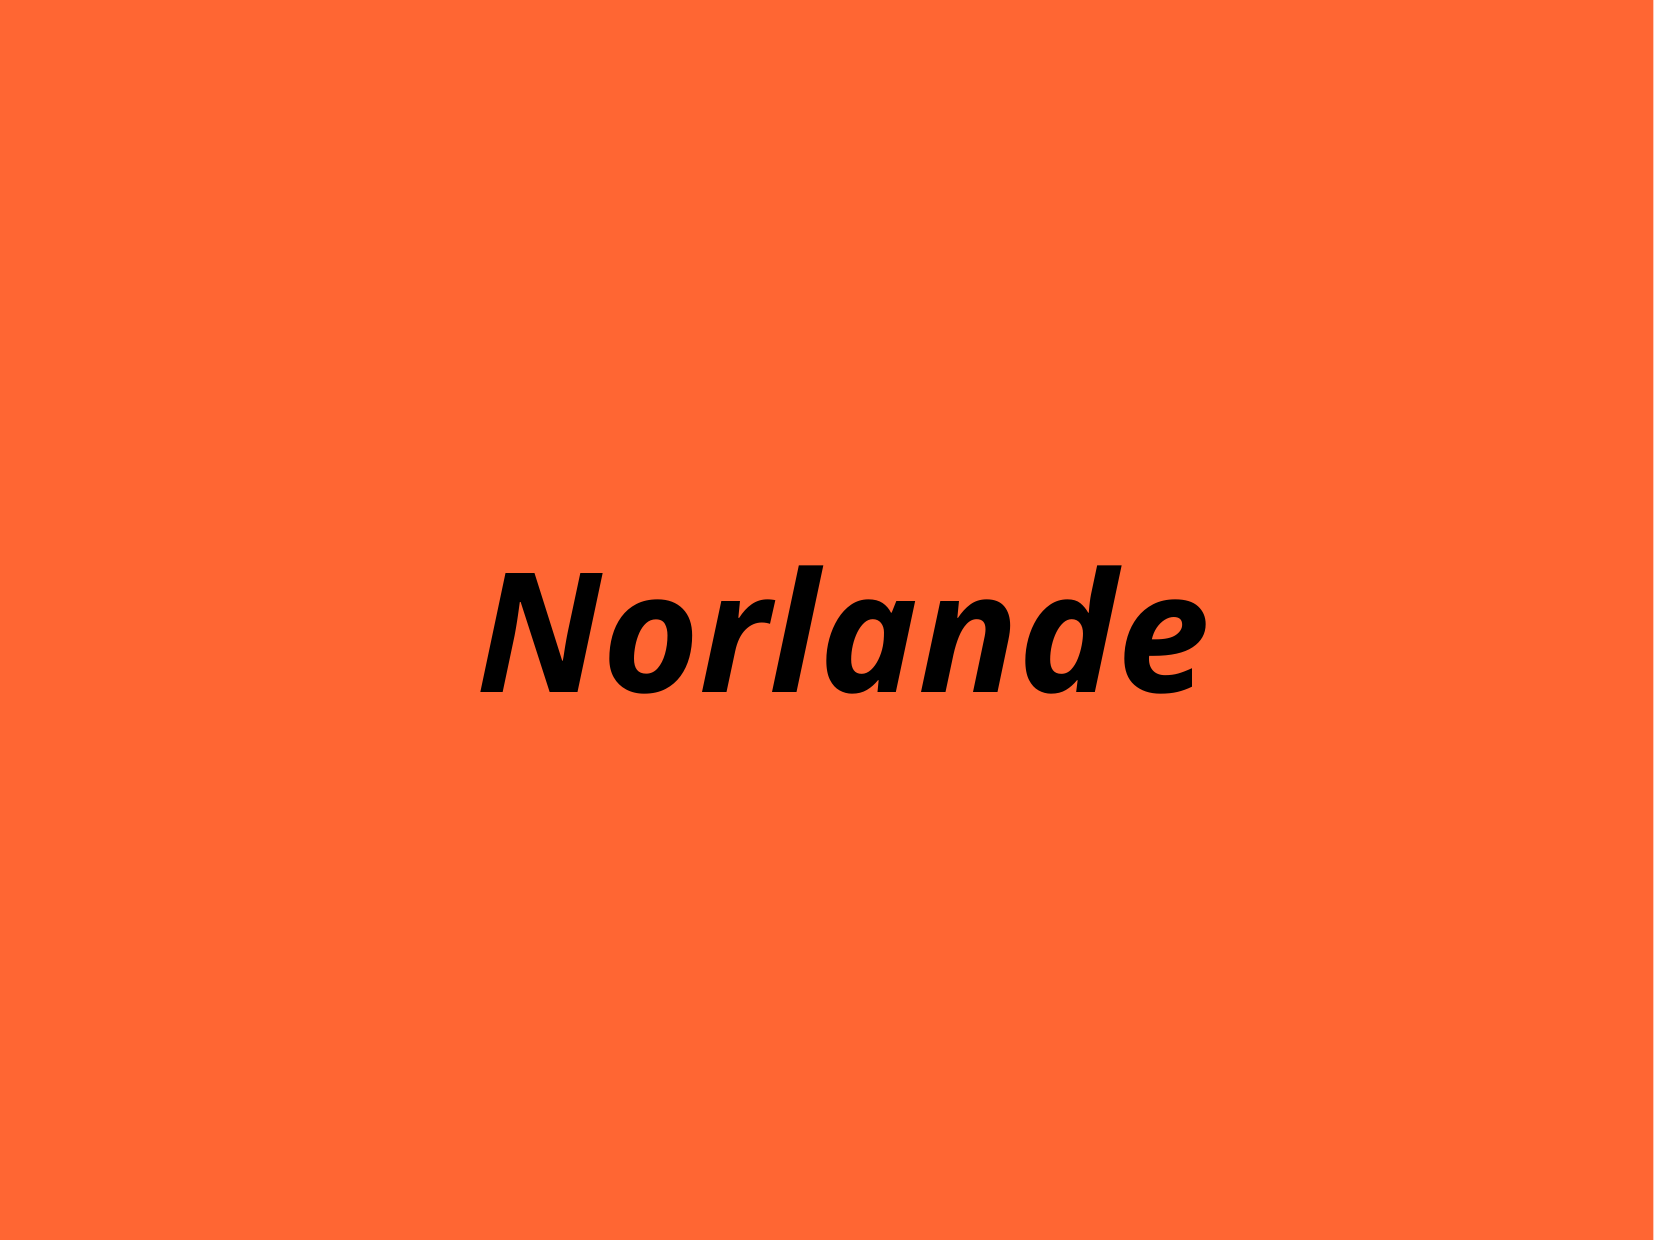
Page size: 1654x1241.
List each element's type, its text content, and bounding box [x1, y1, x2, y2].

list Norlande [82, 290, 1571, 1109]
